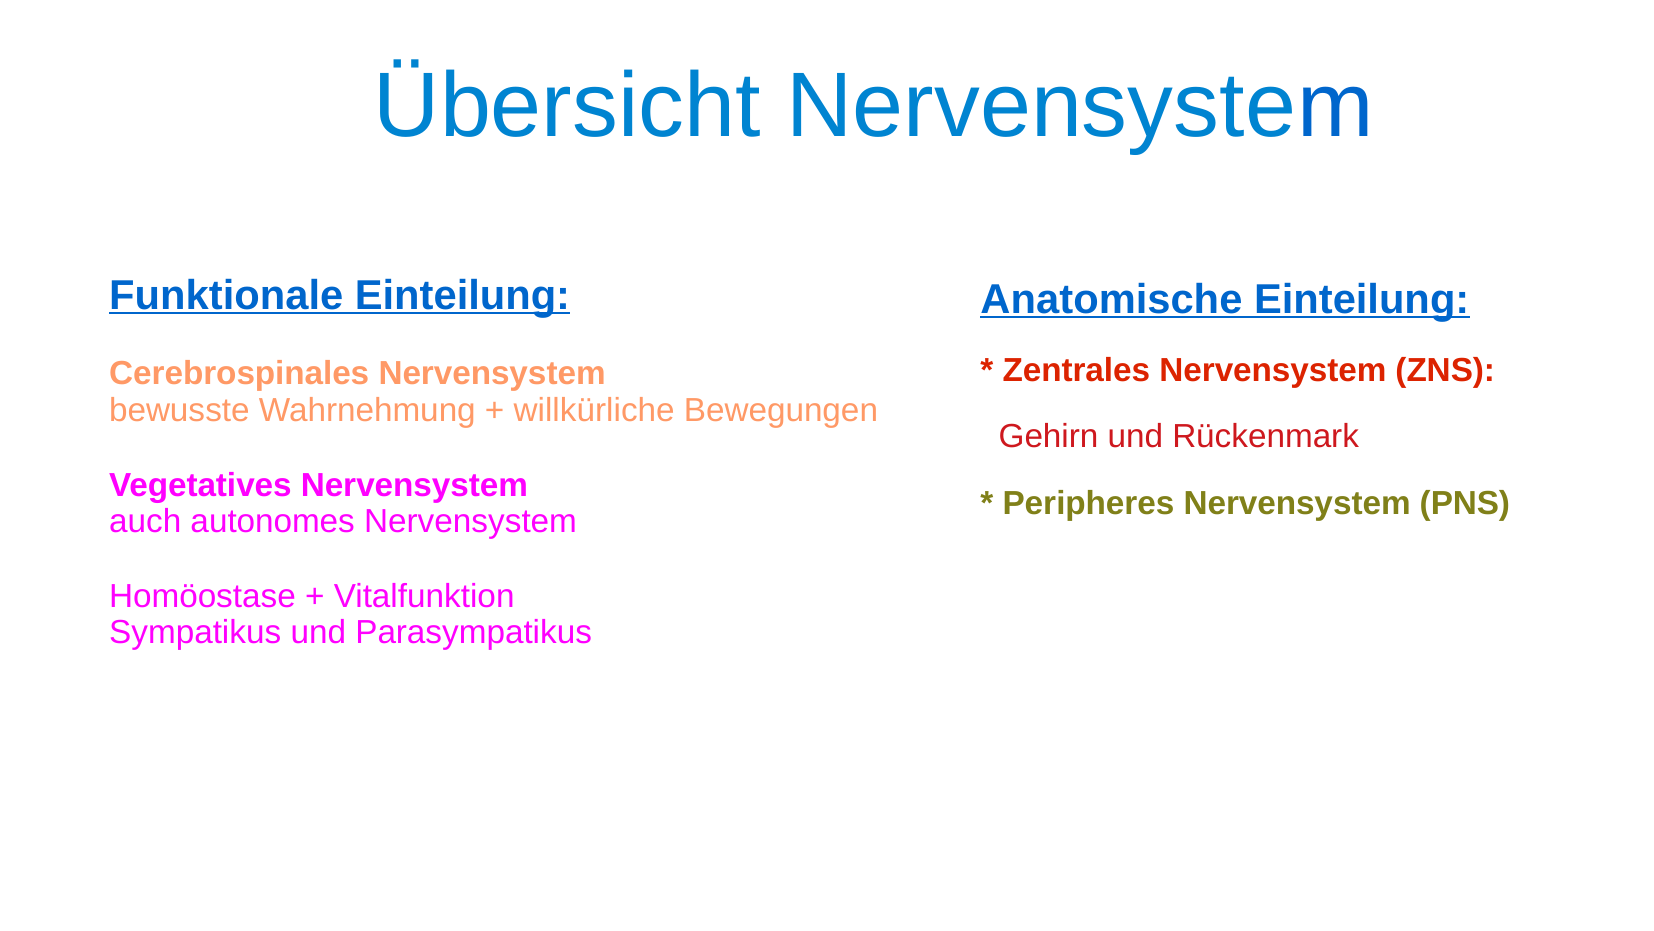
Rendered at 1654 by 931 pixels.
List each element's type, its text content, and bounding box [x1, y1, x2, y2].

title Übersicht Nervensystem [129, 53, 1619, 259]
text_box Funktionale Einteilung: Cerebrospinales Nervensystem bewusste Wahrnehmung + willkürliche Bewegungen Vegetatives Nervensystem auch autonomes Nervensystem Homöostase + Vitalfunktion Sympatikus und Parasympatikus [94, 263, 895, 756]
list Anatomische Einteilung: * Zentrales Nervensystem (ZNS): Gehirn und Rückenmark * Peripheres Nervensystem (PNS) [909, 275, 1607, 815]
